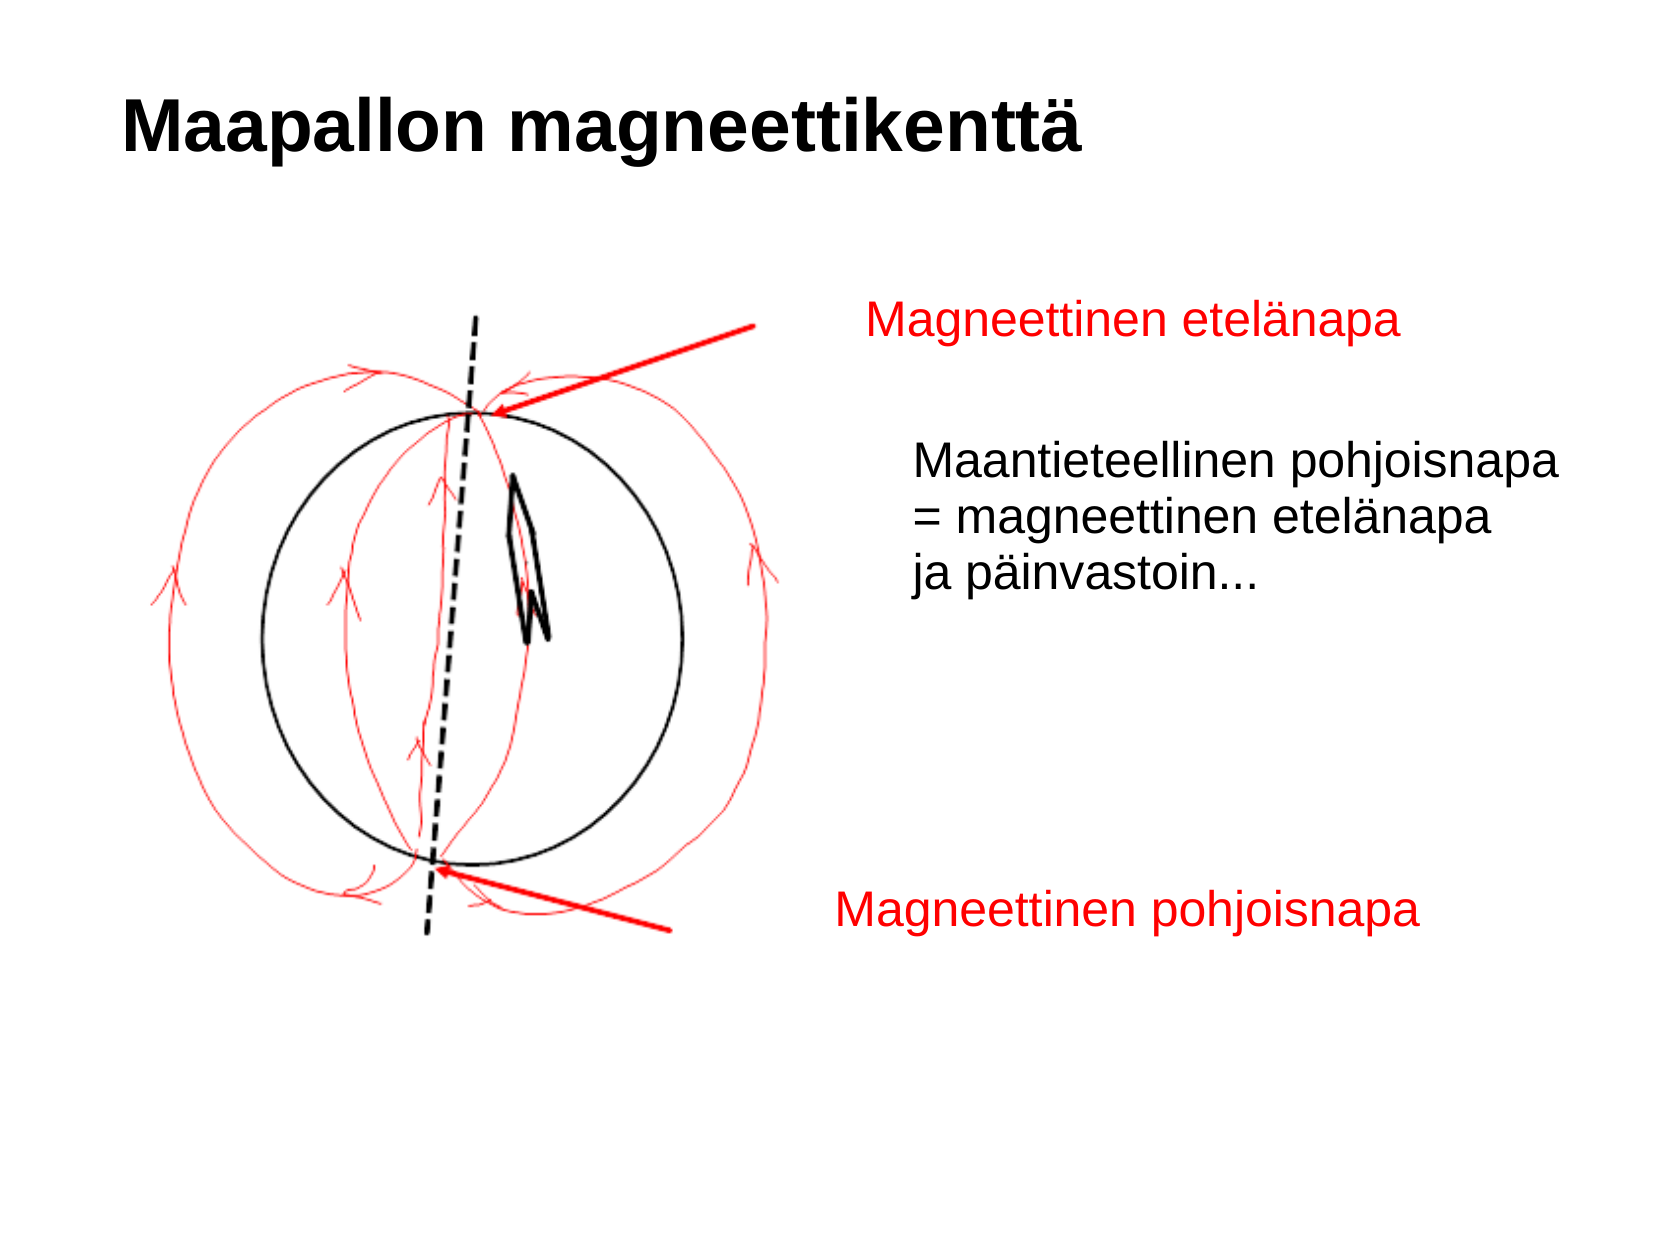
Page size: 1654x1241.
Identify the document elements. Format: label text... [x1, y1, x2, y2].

text_box Maapallon magneettikenttä [106, 75, 1251, 213]
text_box Magneettinen pohjoisnapa [819, 874, 1583, 1001]
picture [125, 259, 807, 971]
text_box Magneettinen etelänapa [850, 283, 1648, 410]
text_box Maantieteellinen pohjoisnapa = magneettinen etelänapa ja päinvastoin... [897, 425, 1583, 732]
